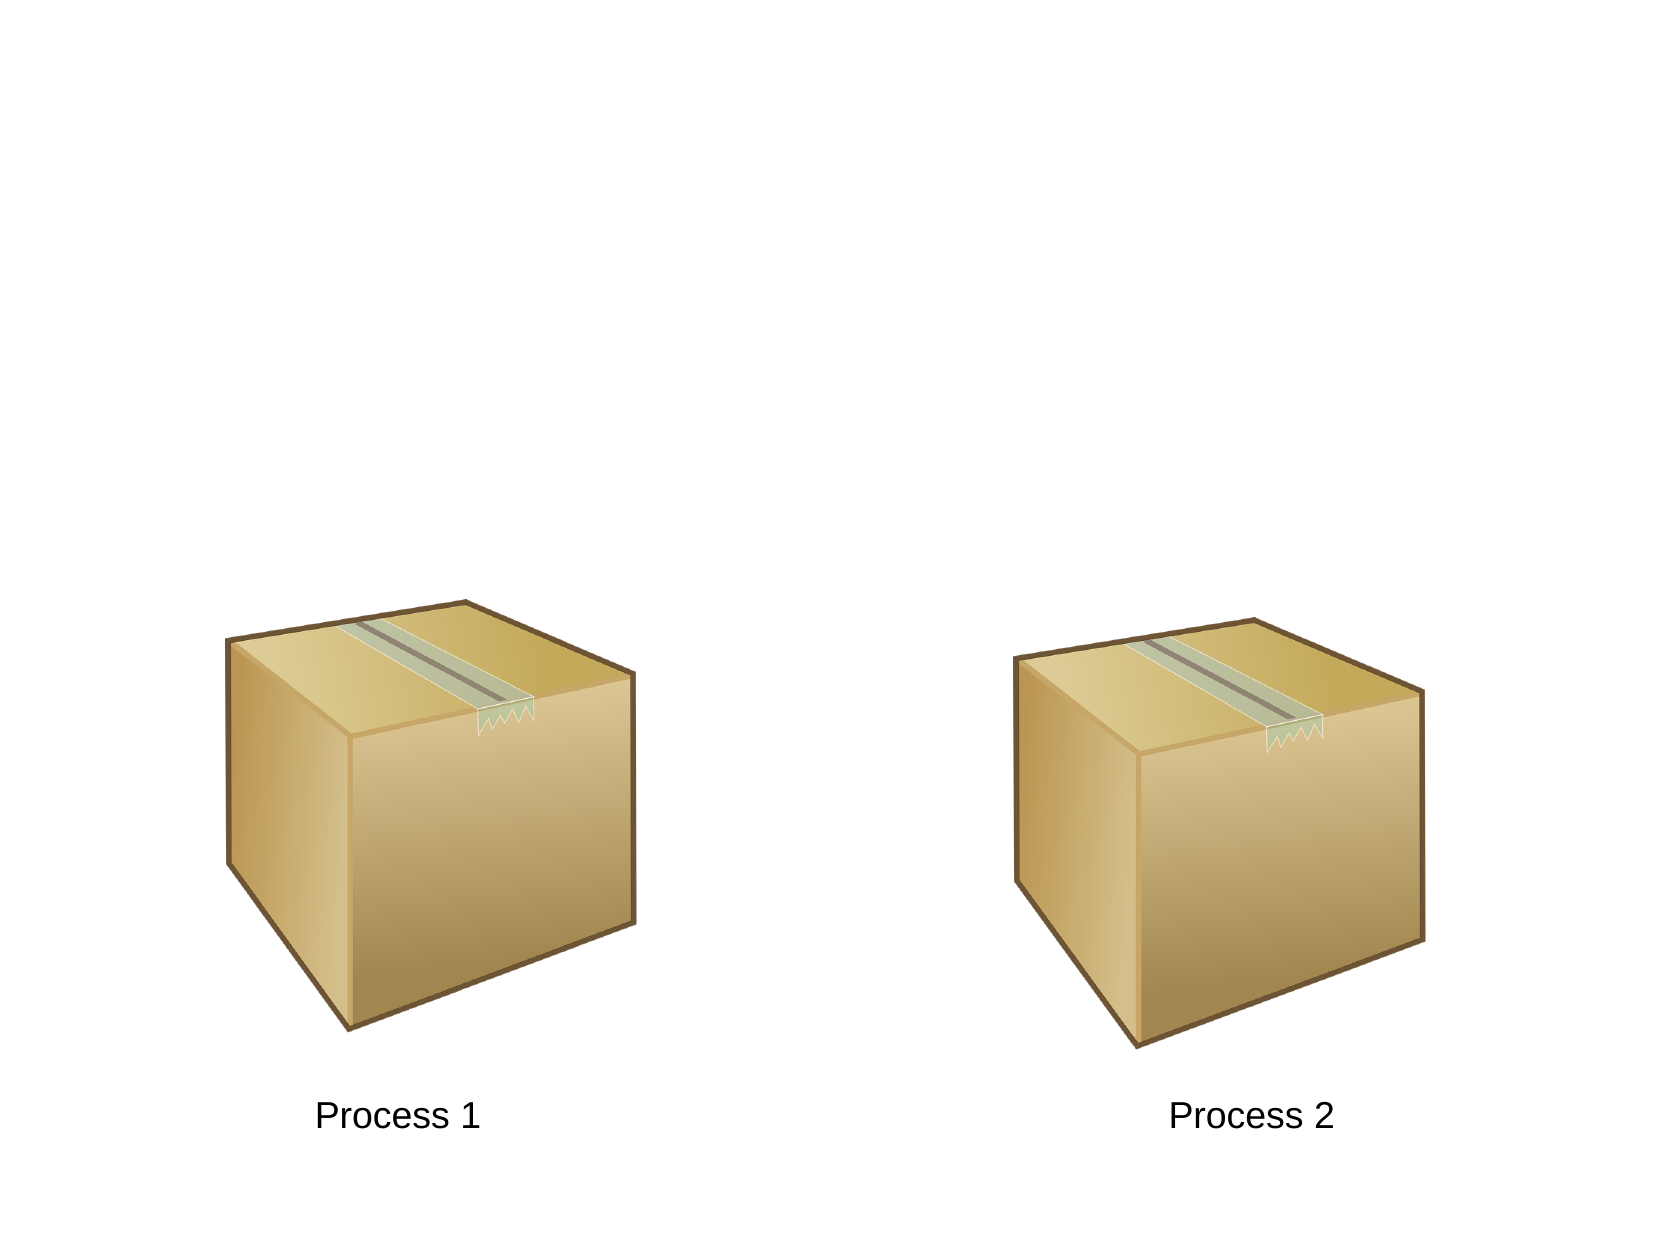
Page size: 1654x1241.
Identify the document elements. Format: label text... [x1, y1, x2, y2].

text_box Process 1 [300, 1087, 497, 1145]
picture [225, 599, 637, 1033]
text_box Process 2 [1153, 1087, 1351, 1145]
picture [1013, 617, 1426, 1051]
